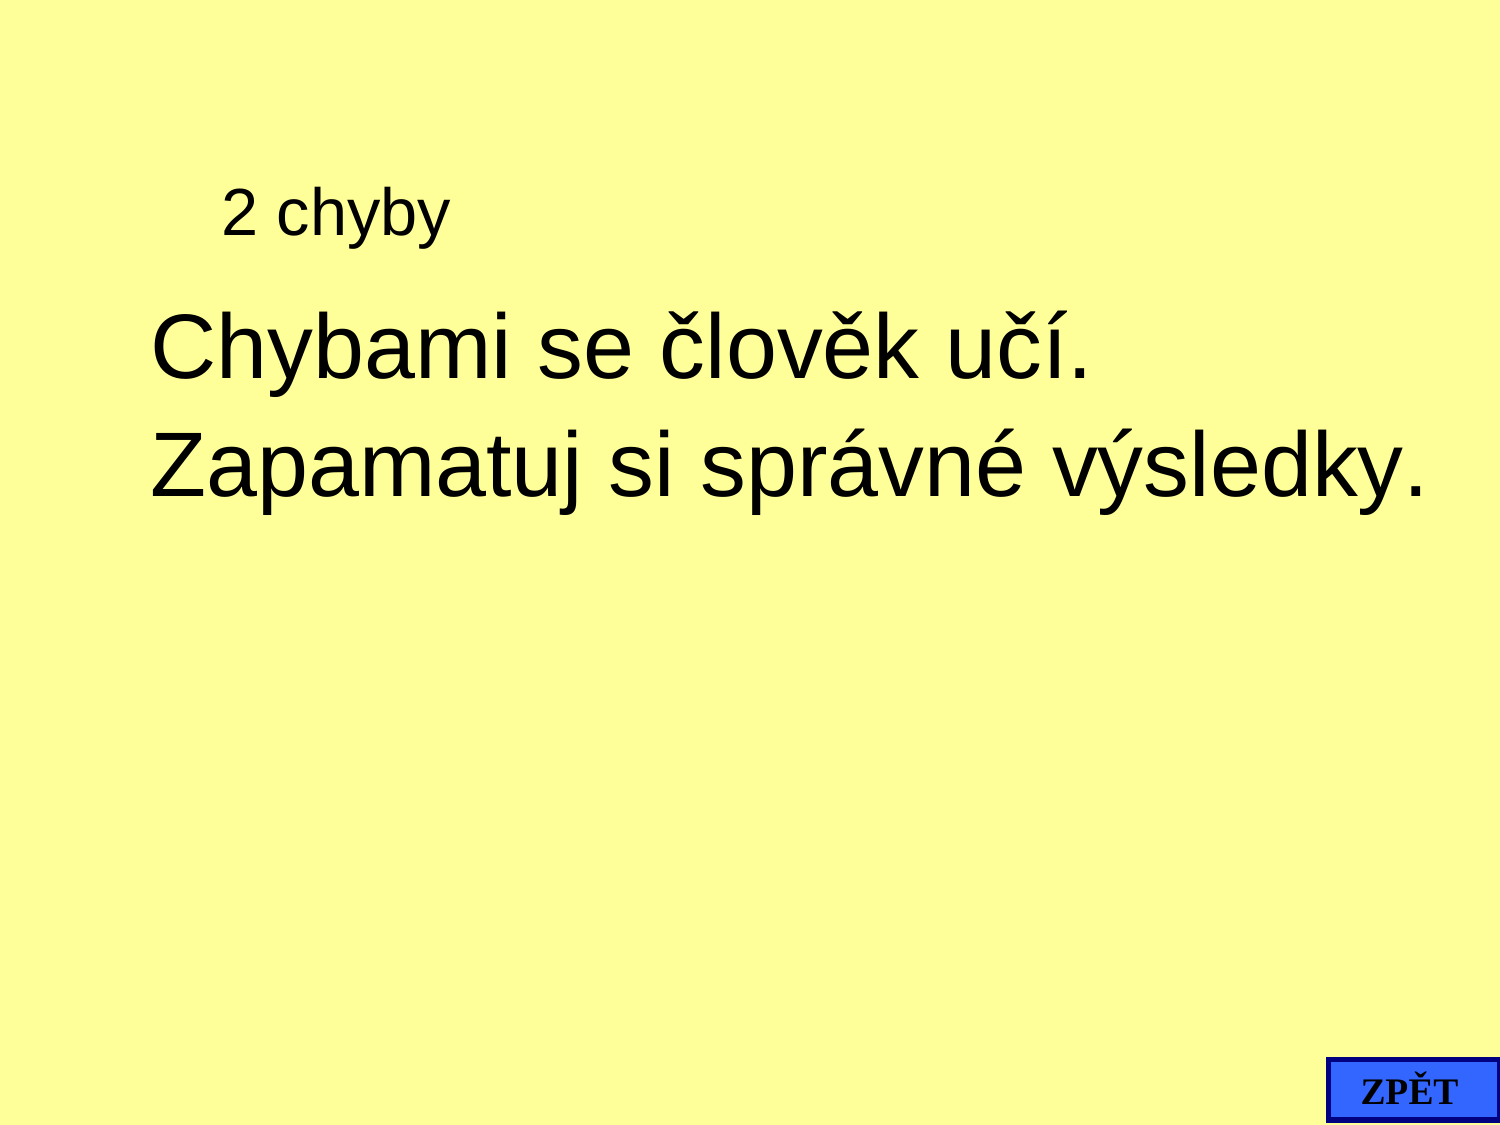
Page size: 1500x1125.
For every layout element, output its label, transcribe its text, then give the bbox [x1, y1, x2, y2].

text_box 2 chyby [206, 160, 1317, 257]
text_box Chybami se člověk učí. Zapamatuj si správné výsledky. [135, 278, 1447, 645]
text_box ZPĚT [1328, 1059, 1500, 1121]
